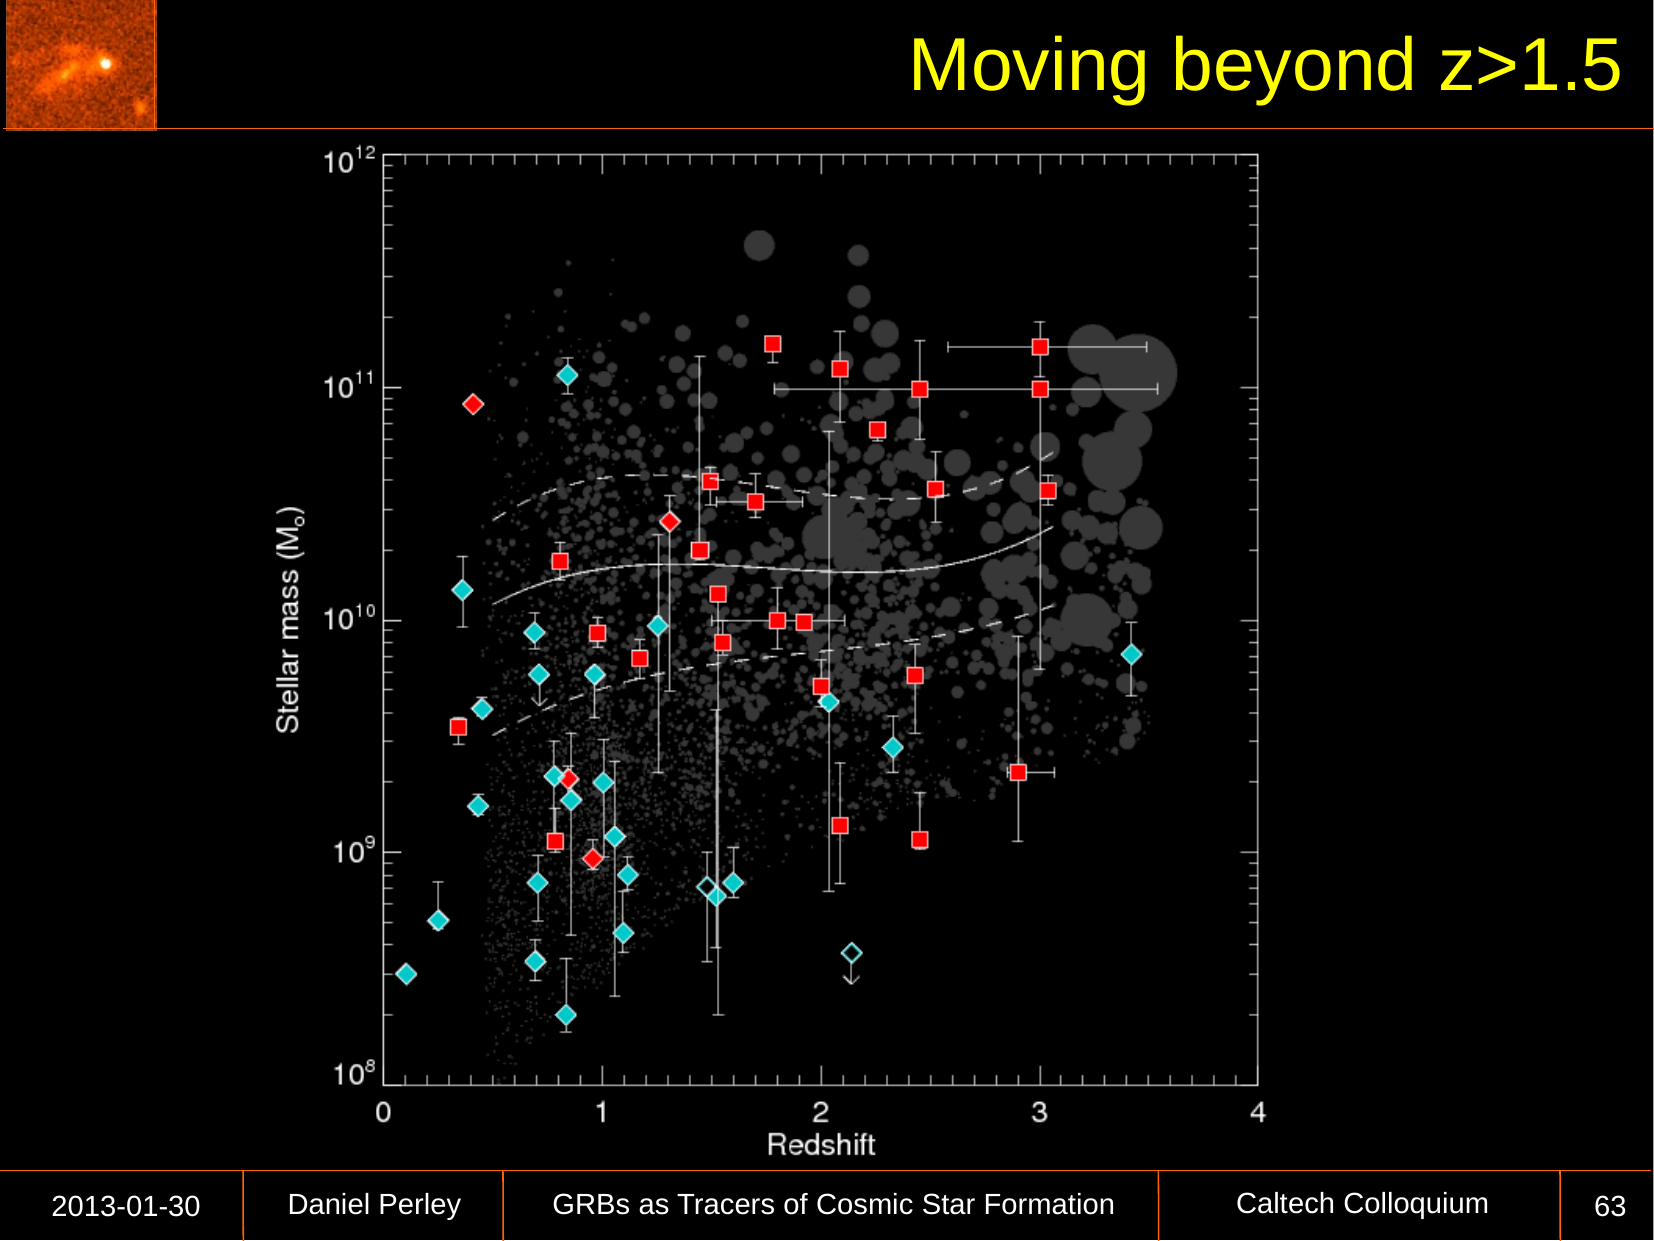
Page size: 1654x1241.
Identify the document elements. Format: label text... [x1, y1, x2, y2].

picture [7, 0, 154, 128]
title Moving beyond z>1.5 [187, 21, 1624, 108]
picture [253, 140, 1276, 1163]
